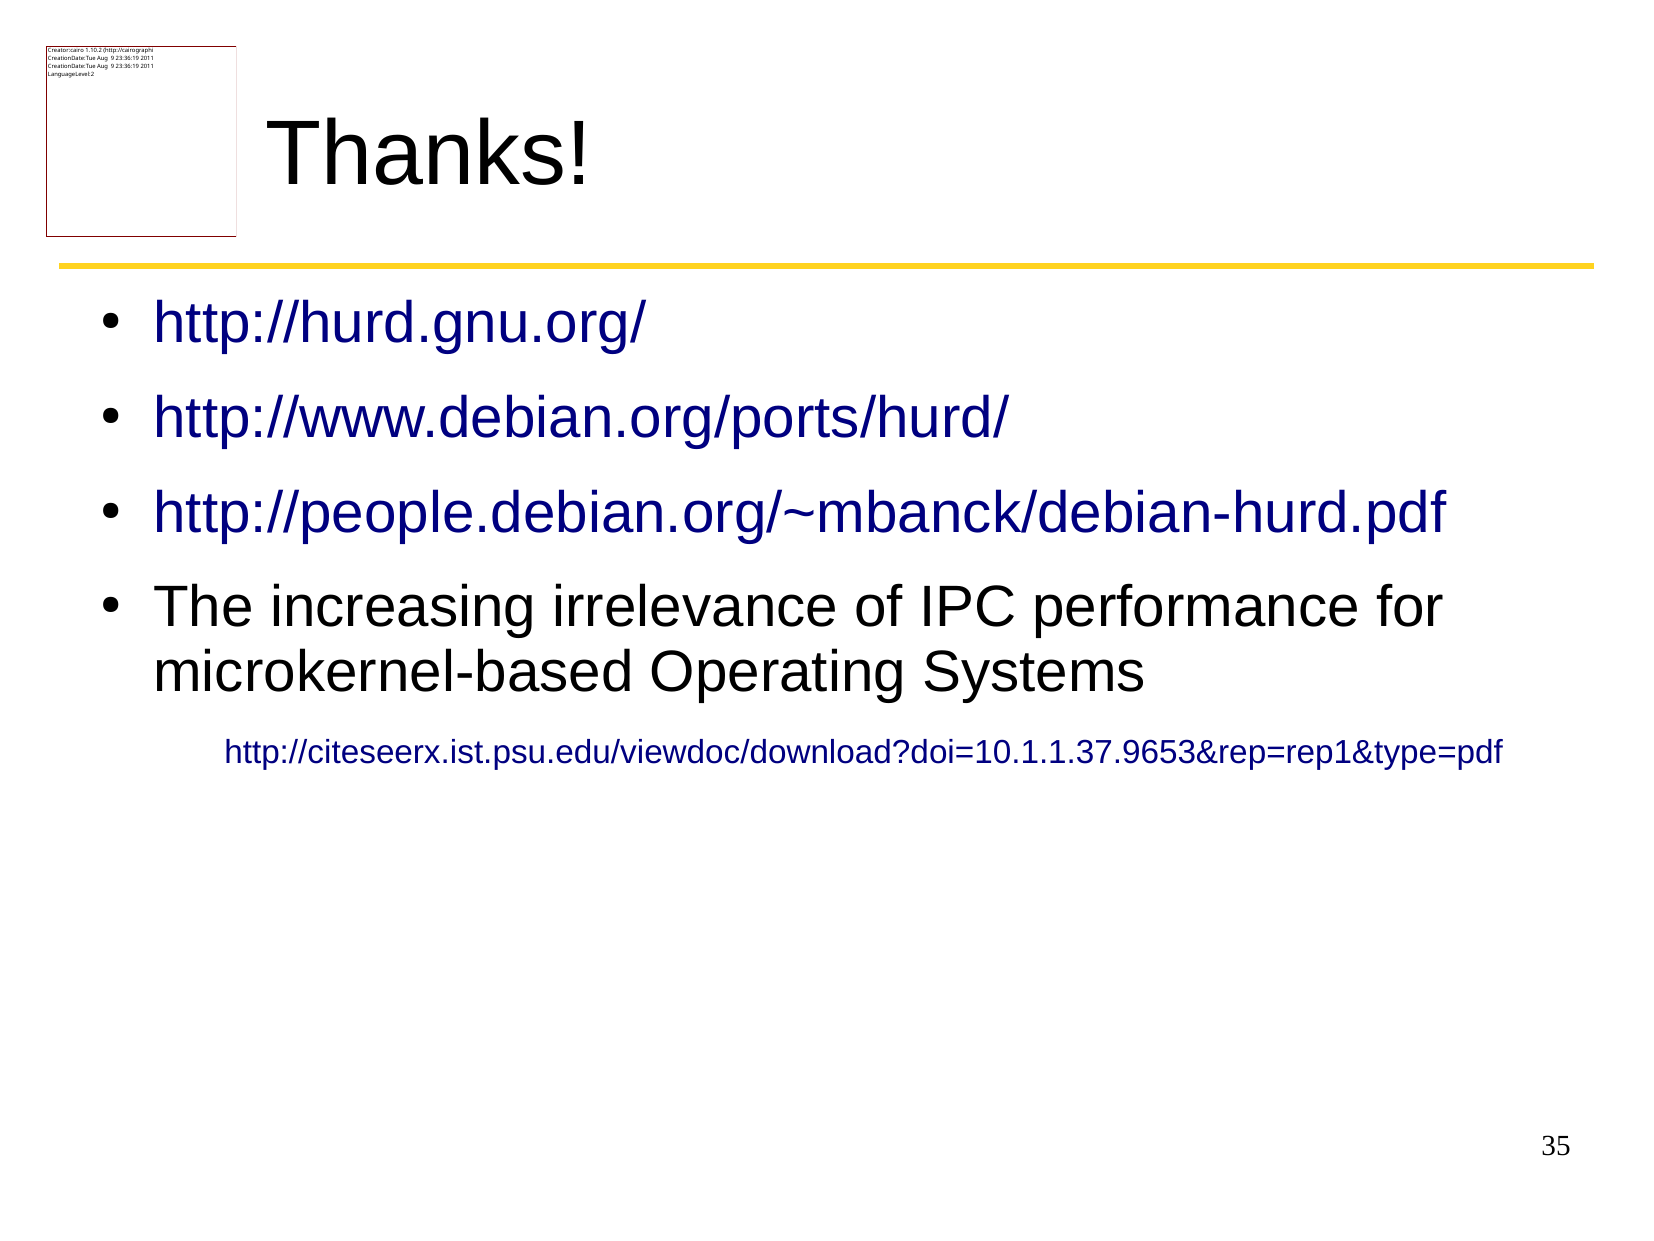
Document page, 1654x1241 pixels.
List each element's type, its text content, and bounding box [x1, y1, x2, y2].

title Thanks! [265, 49, 1571, 257]
list http://hurd.gnu.org/ http://www.debian.org/ports/hurd/ http://people.debian.org/~mbanck/debian-hurd.pdf The increasing irrelevance of IPC performance for microkernel-based Operating Systems http://citeseerx.ist.psu.edu/viewdoc/download?doi=10.1.1.37.9653&rep=rep1&type=pdf [82, 290, 1571, 1109]
